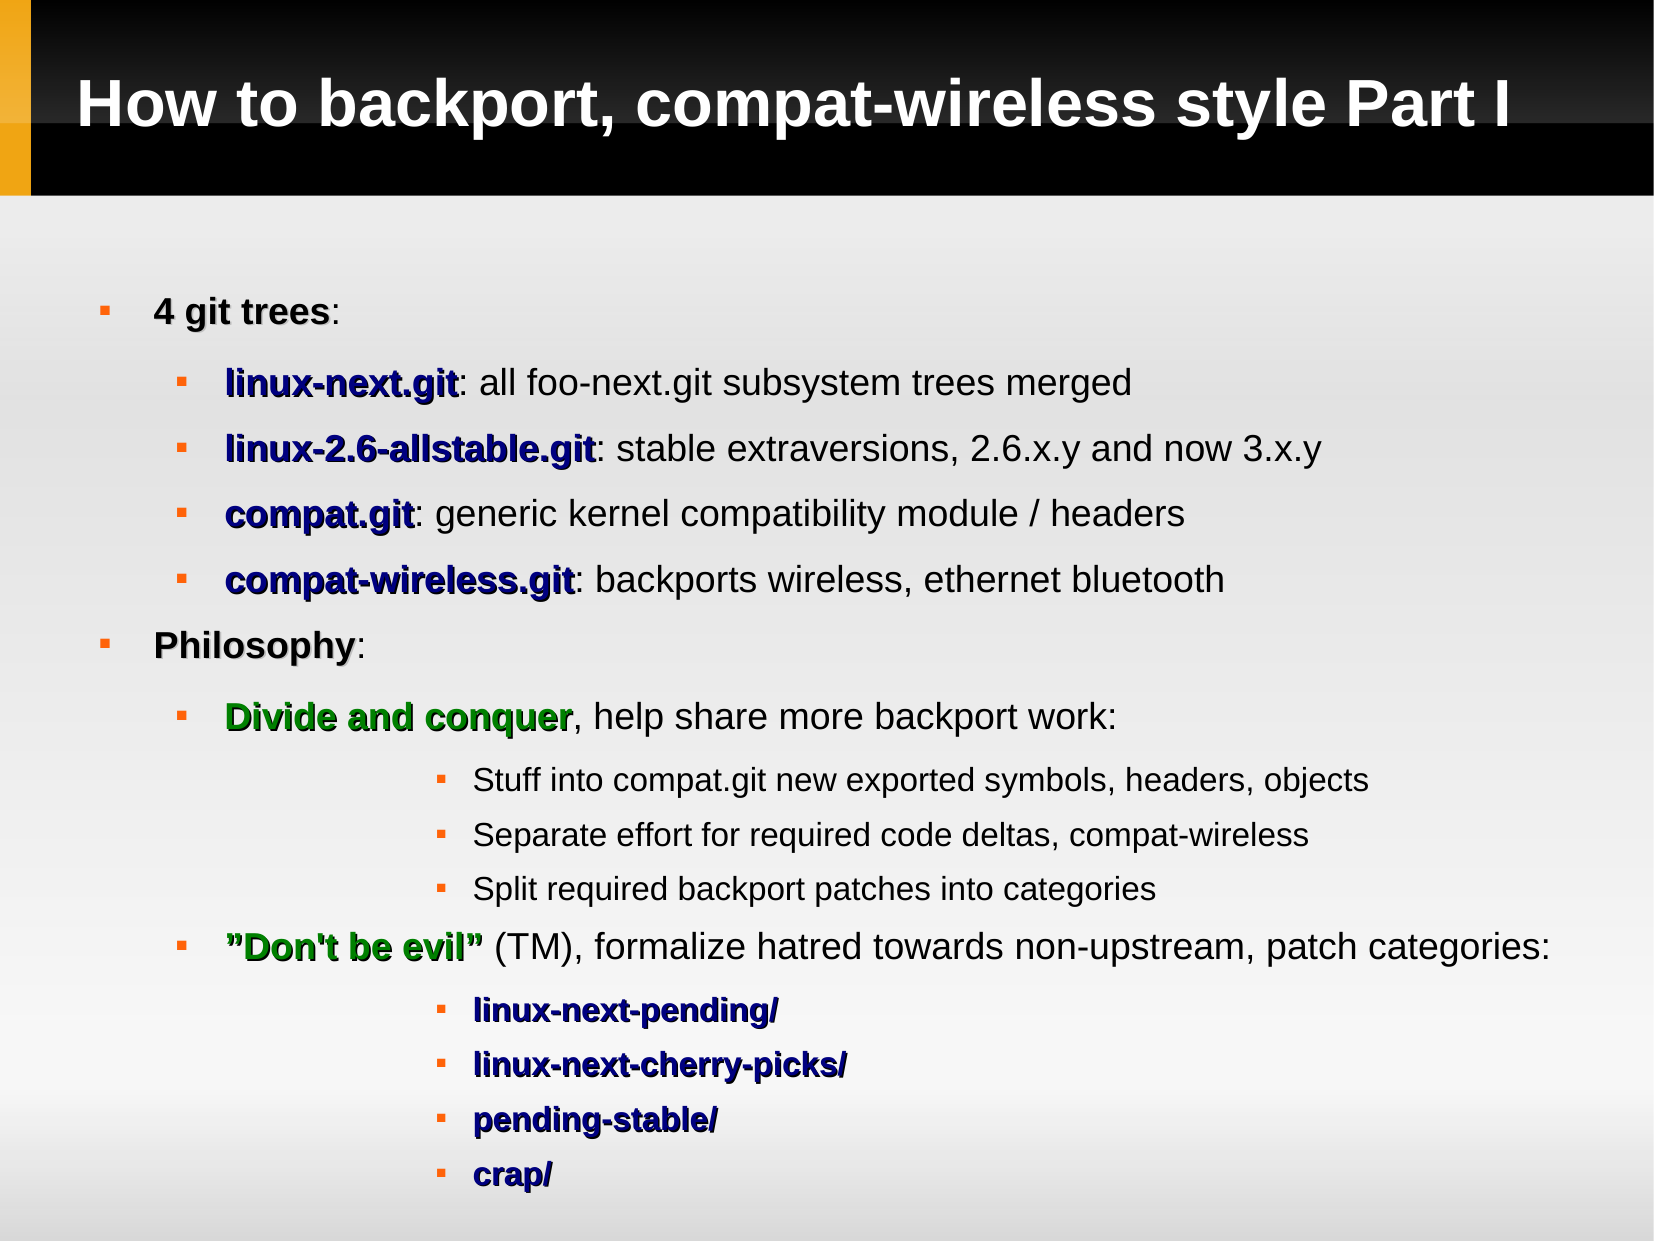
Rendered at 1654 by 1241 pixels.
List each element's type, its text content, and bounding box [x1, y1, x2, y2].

list 4 git trees: linux-next.git: all foo-next.git subsystem trees merged linux-2.6-allstable.git: stable extraversions, 2.6.x.y and now 3.x.y compat.git: generic kernel compatibility module / headers compat-wireless.git: backports wireless, ethernet bluetooth Philosophy: Divide and conquer, help share more backport work: Stuff into compat.git new exported symbols, headers, objects Separate effort for required code deltas, compat-wireless Split required backport patches into categories ”Don't be evil” (TM), formalize hatred towards non-upstream, patch categories: linux-next-pending/ linux-next-cherry-picks/ pending-stable/ crap/ [82, 290, 1571, 1193]
title How to backport, compat-wireless style Part I [76, 0, 1565, 208]
picture [0, 0, 1654, 1241]
